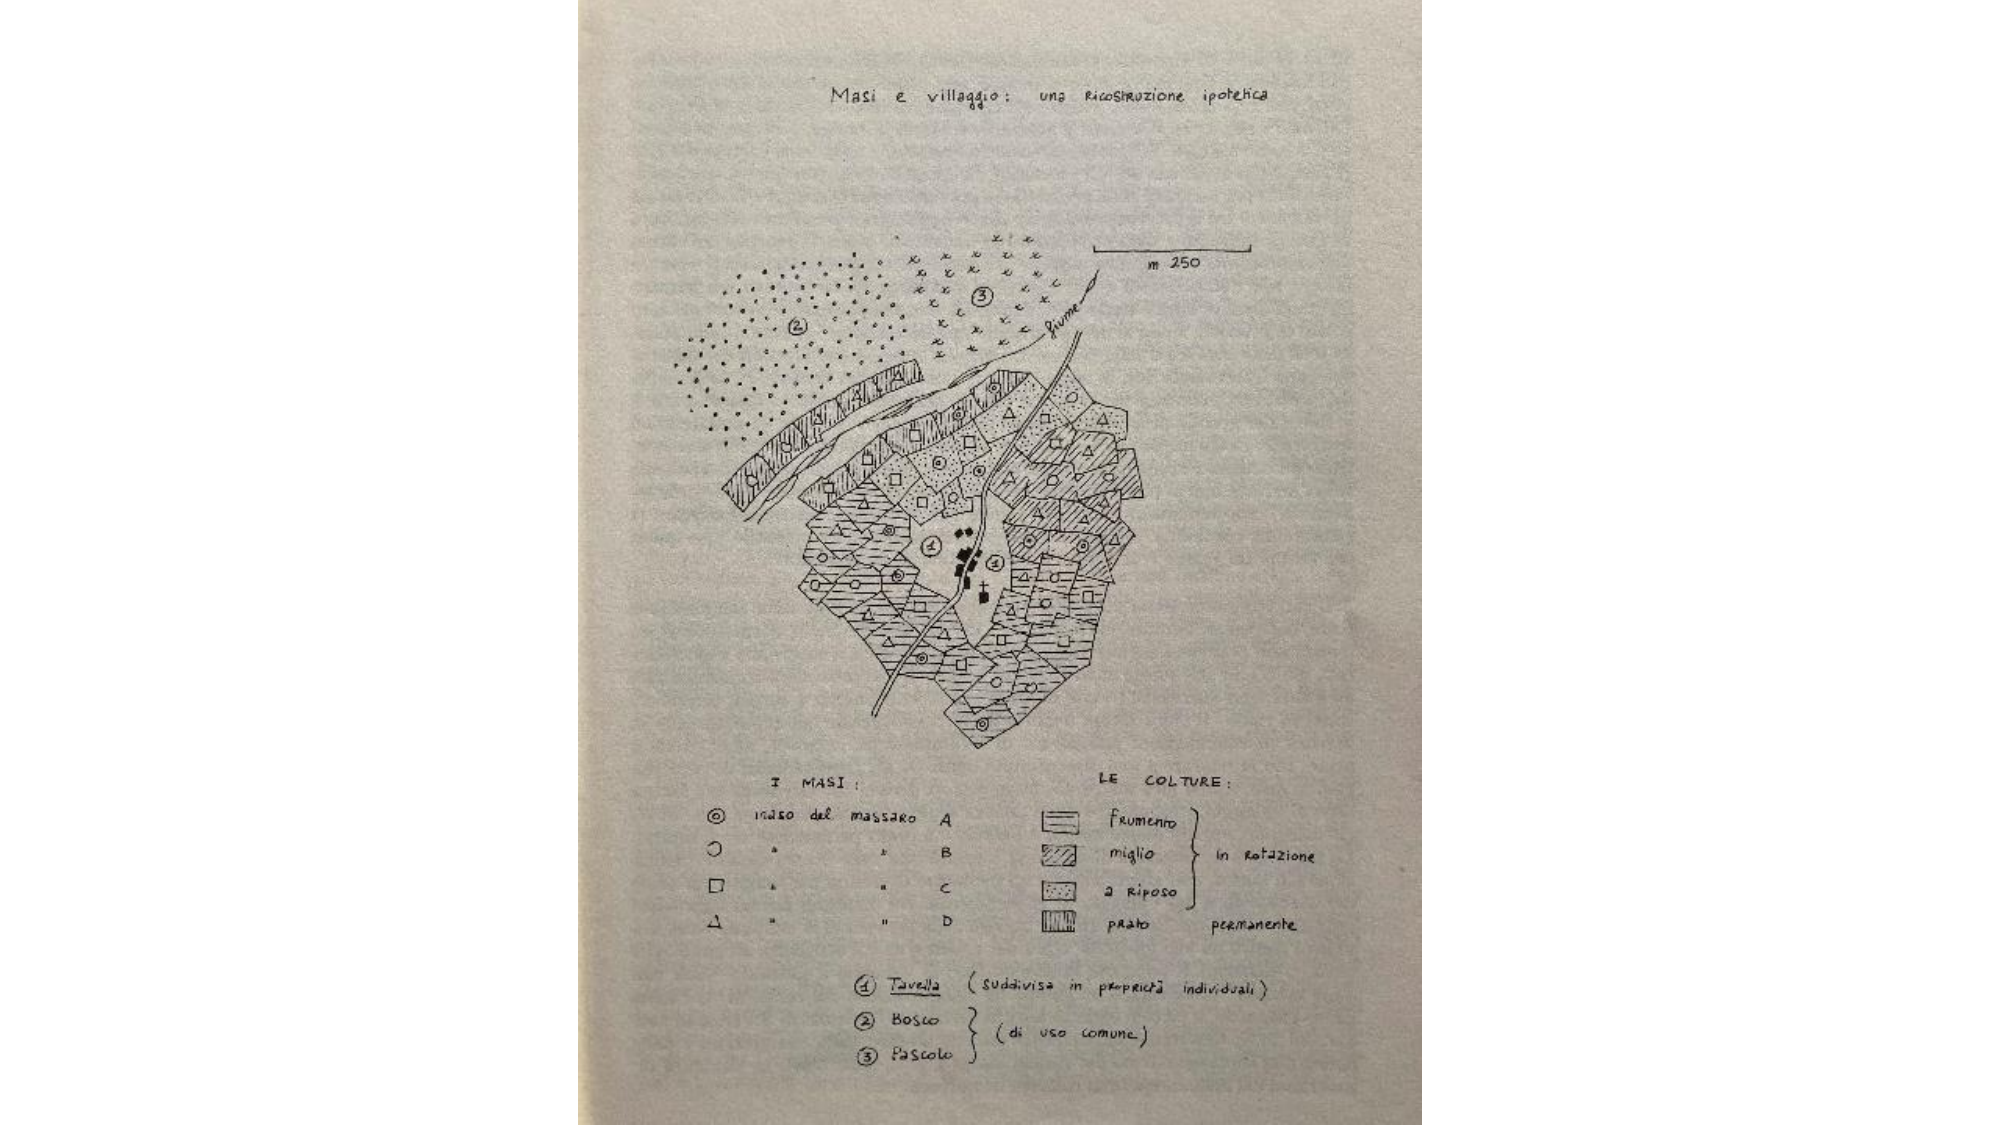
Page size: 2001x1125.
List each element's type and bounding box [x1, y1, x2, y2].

picture [578, 0, 1422, 1125]
